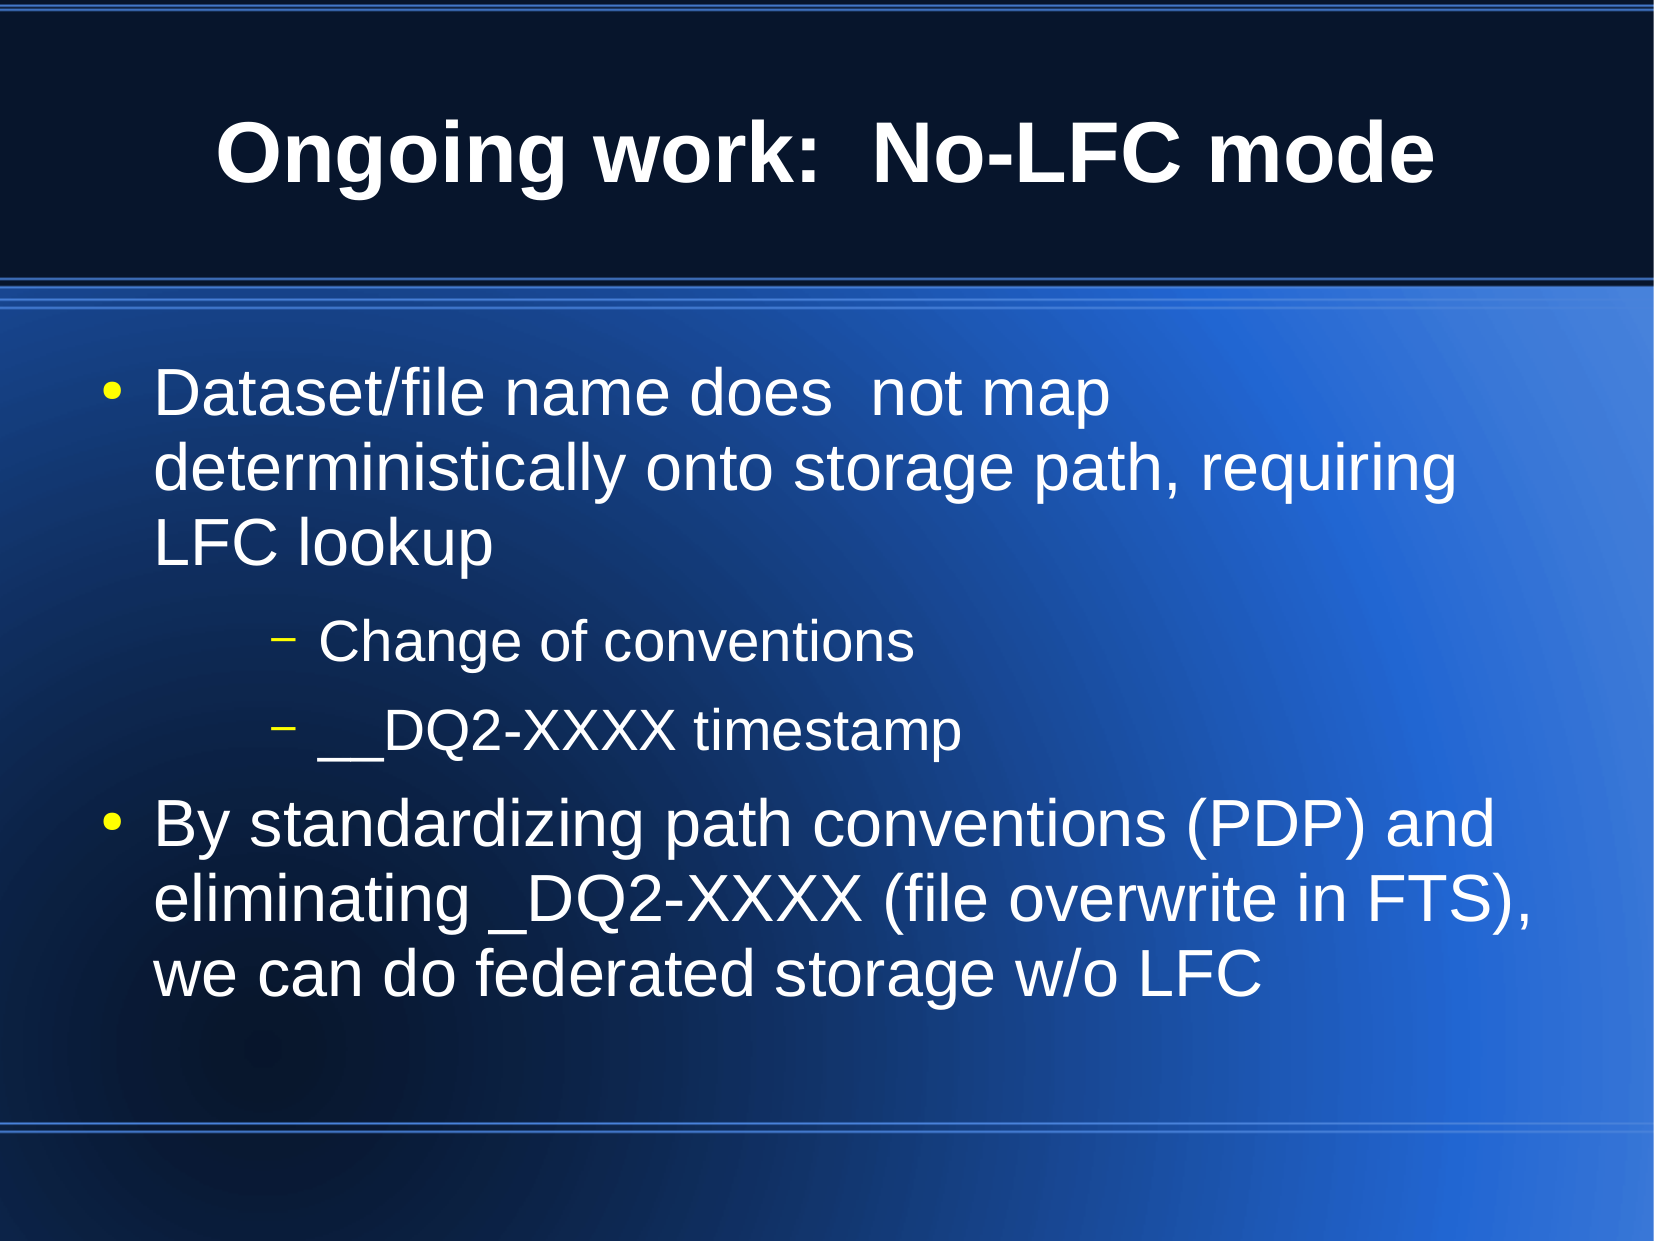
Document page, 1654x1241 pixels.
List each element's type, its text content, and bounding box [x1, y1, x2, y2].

title Ongoing work: No-LFC mode [82, 49, 1571, 257]
list Dataset/file name does not map deterministically onto storage path, requiring LFC lookup Change of conventions __DQ2-XXXX timestamp By standardizing path conventions (PDP) and eliminating _DQ2-XXXX (file overwrite in FTS), we can do federated storage w/o LFC [82, 355, 1571, 1058]
picture [0, 0, 1654, 1241]
